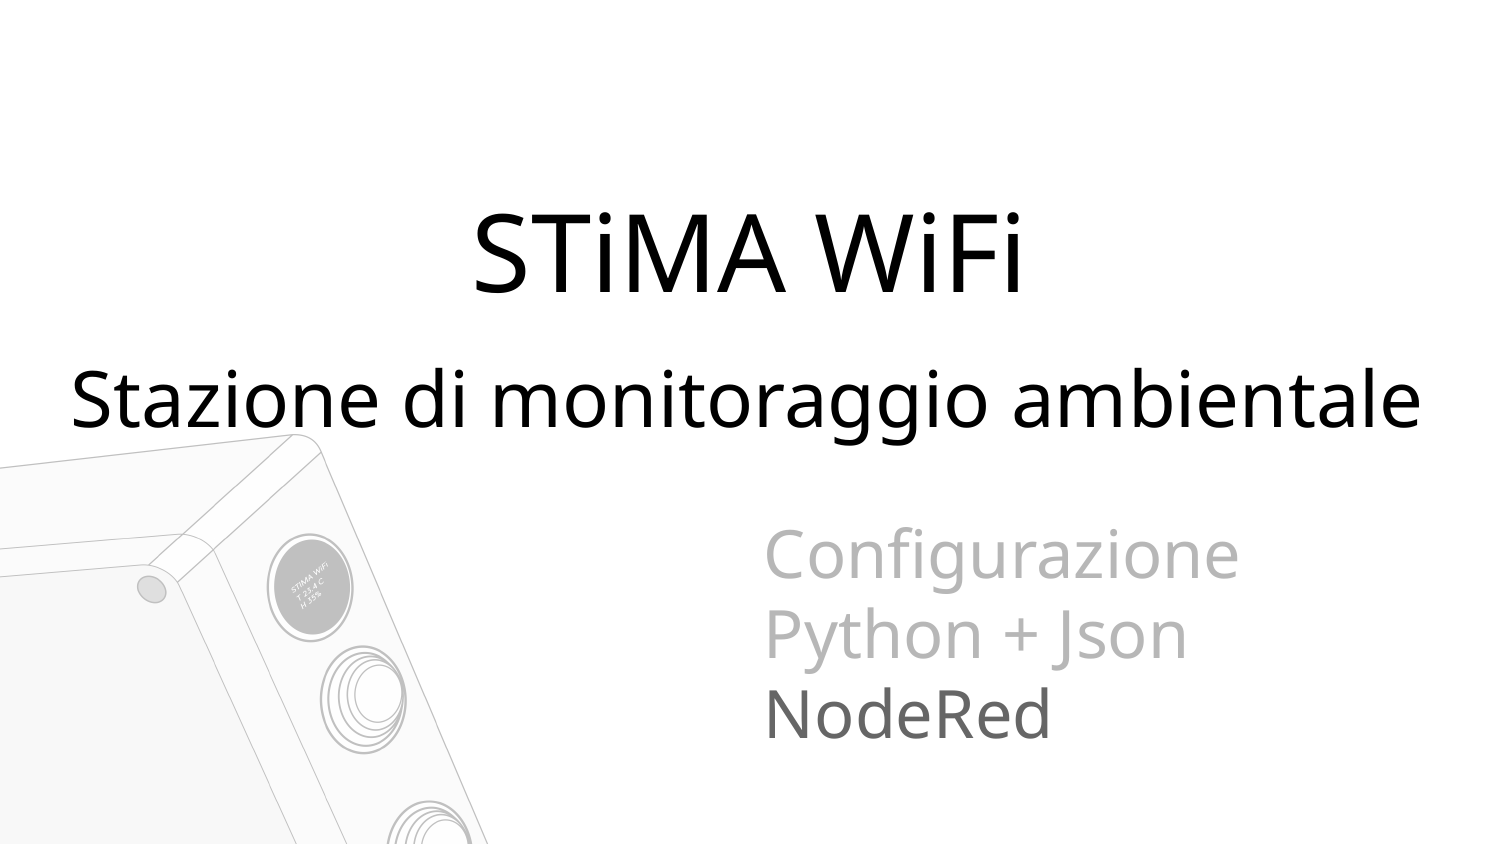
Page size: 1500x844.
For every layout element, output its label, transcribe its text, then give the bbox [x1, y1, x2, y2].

title STiMA WiFi [51, 122, 1449, 459]
subtitle Stazione di monitoraggio ambientale [49, 334, 1447, 465]
picture [0, 434, 492, 844]
text_box Configurazione Python + Json NodeRed [749, 496, 1372, 767]
